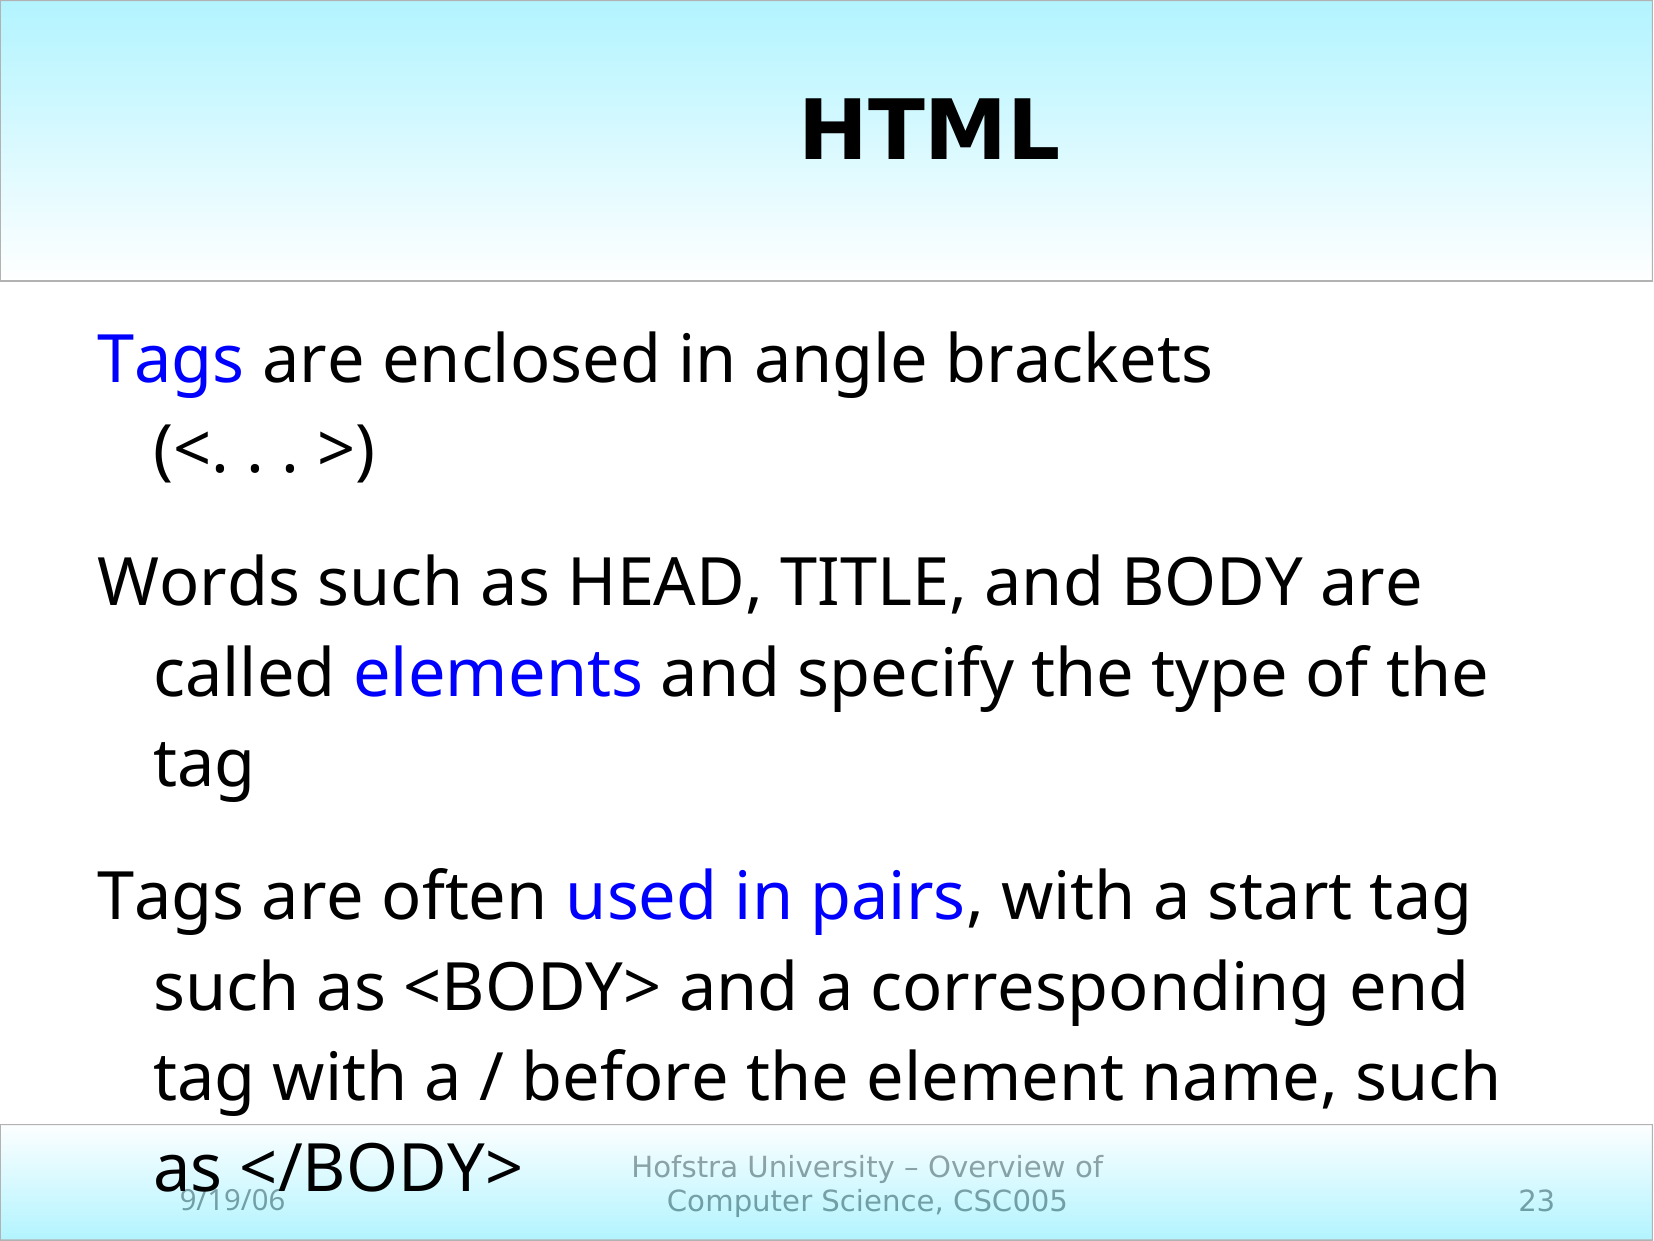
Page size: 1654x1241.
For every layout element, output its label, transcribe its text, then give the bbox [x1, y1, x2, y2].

list Tags are enclosed in angle brackets (<. . . >) Words such as HEAD, TITLE, and BODY are called elements and specify the type of the tag Tags are often used in pairs, with a start tag such as <BODY> and a corresponding end tag with a / before the element name, such as </BODY> [82, 303, 1571, 1206]
title HTML [247, 27, 1612, 235]
